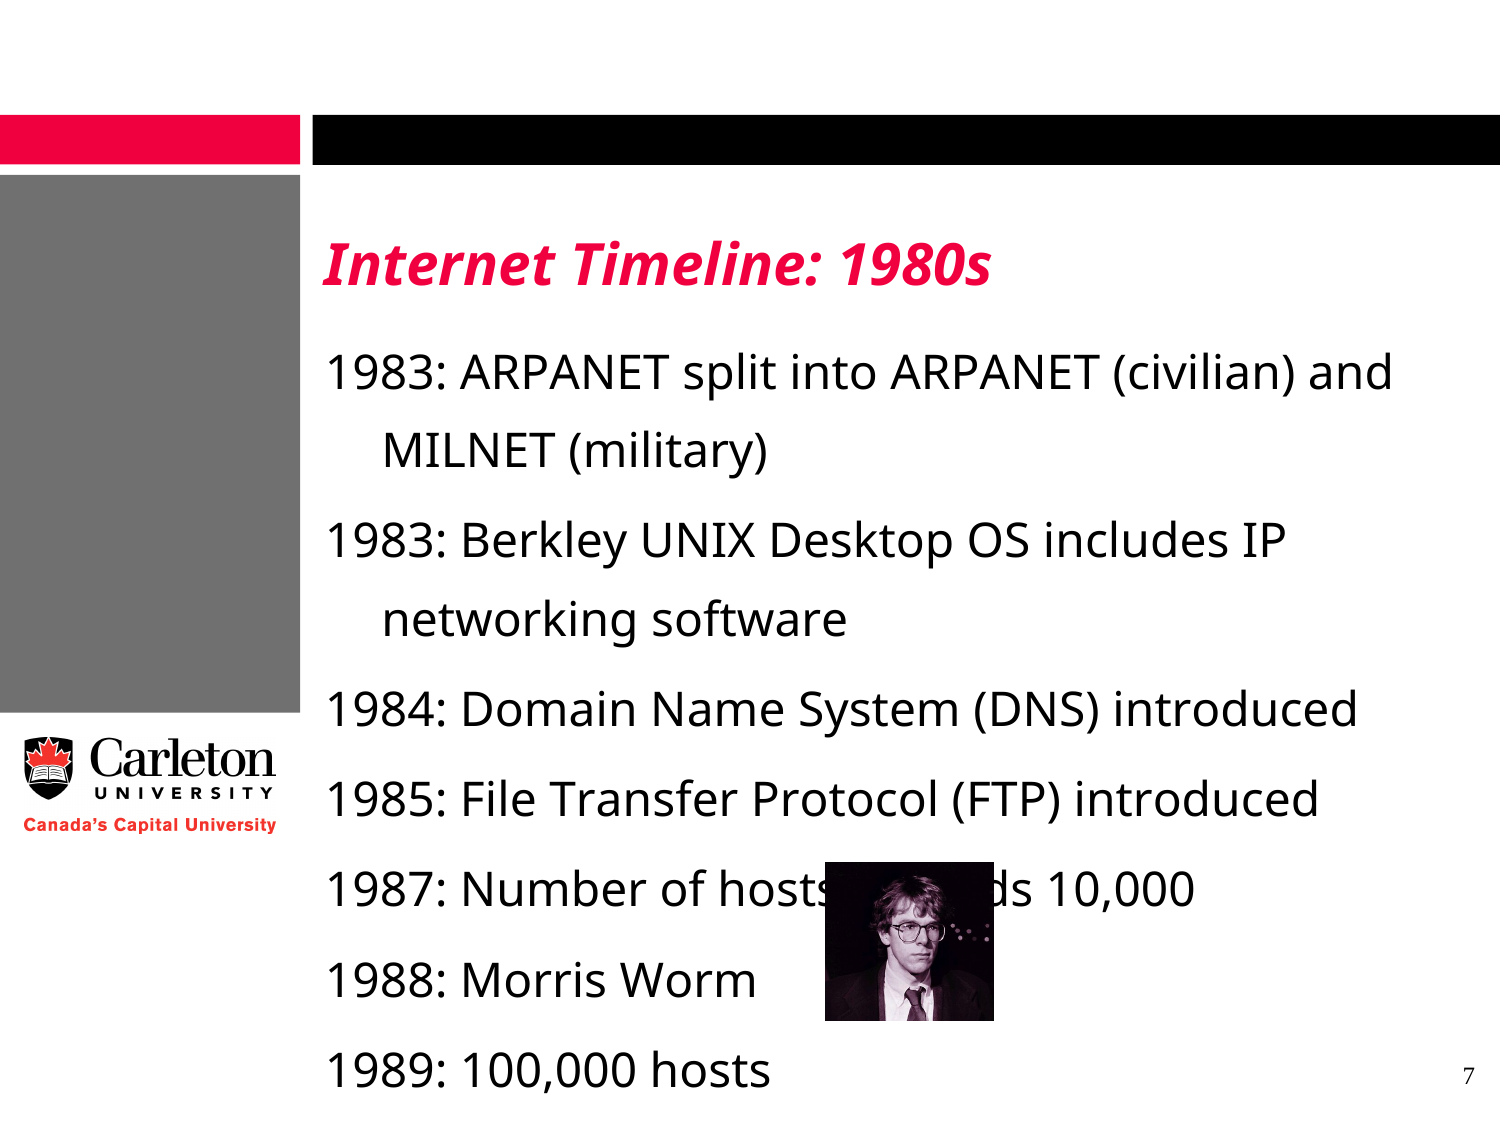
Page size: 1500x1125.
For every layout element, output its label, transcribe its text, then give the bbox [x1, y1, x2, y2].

title Internet Timeline: 1980s [324, 187, 1450, 324]
list 1983: ARPANET split into ARPANET (civilian) and MILNET (military) 1983: Berkley UNIX Desktop OS includes IP networking software 1984: Domain Name System (DNS) introduced 1985: File Transfer Protocol (FTP) introduced 1987: Number of hosts exceeds 10,000 1988: Morris Worm 1989: 100,000 hosts [324, 324, 1450, 1051]
picture [825, 862, 994, 1021]
picture [24, 737, 276, 834]
